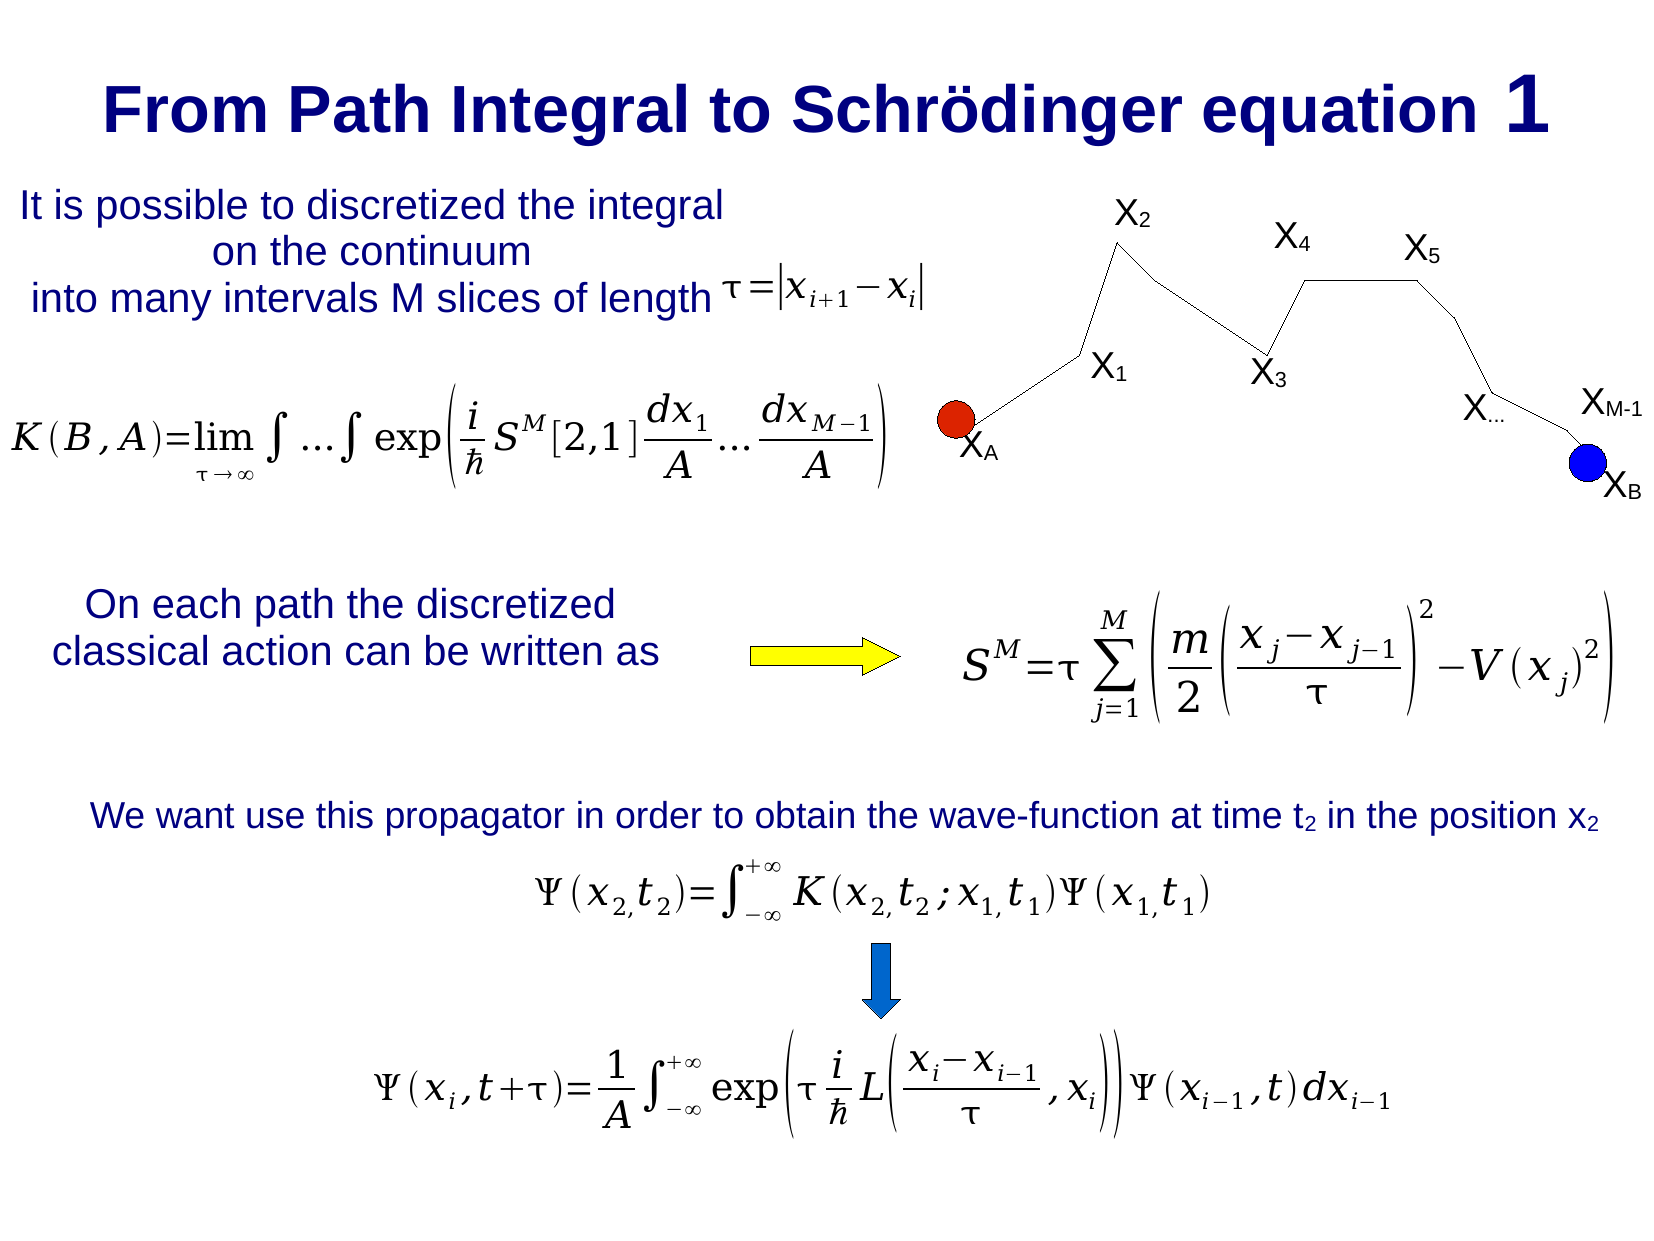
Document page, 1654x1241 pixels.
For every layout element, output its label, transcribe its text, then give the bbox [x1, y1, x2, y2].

text_box On each path the discretized classical action can be written as [37, 573, 564, 694]
chart [0, 382, 899, 493]
text_box It is possible to discretized the integral on the continuum into many intervals M slices of length [4, 174, 621, 346]
text_box XB [1587, 455, 1651, 529]
chart [712, 262, 938, 314]
text_box XM-1 [1565, 372, 1647, 446]
text_box [862, 943, 901, 1019]
chart [951, 589, 1627, 728]
chart [364, 1026, 1403, 1141]
text_box X... [1447, 378, 1513, 452]
text_box [750, 637, 901, 676]
text_box X1 [1075, 337, 1136, 411]
text_box X5 [1388, 219, 1449, 293]
text_box X4 [1258, 207, 1319, 281]
chart [525, 861, 1220, 928]
text_box XA [944, 416, 1007, 490]
text_box [1569, 444, 1607, 482]
text_box X2 [1099, 183, 1160, 257]
text_box [937, 400, 976, 439]
title From Path Integral to Schrödinger equation 1 [82, 0, 1571, 208]
text_box X3 [1235, 343, 1296, 417]
text_box We want use this propagator in order to obtain the wave-function at time t2 in the position x2 [75, 787, 1340, 861]
